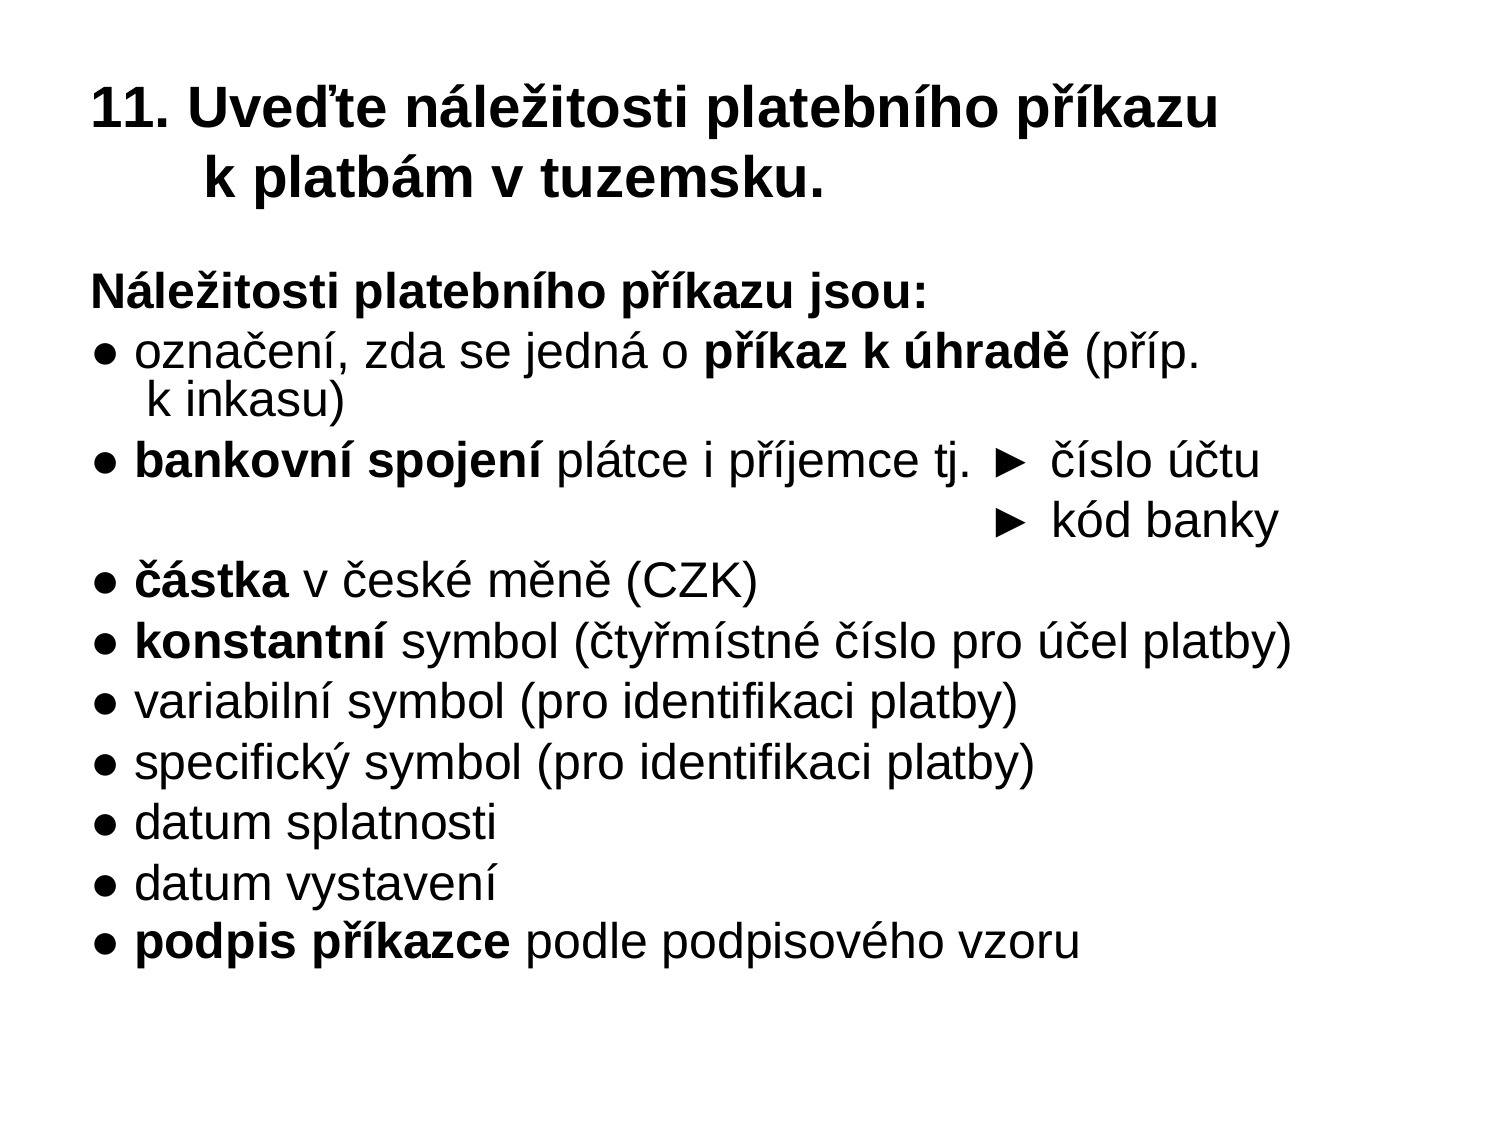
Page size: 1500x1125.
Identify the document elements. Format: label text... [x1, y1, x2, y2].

title 11. Uveďte náležitosti platebního příkazu k platbám v tuzemsku. [75, 45, 1426, 233]
list Náležitosti platebního příkazu jsou: ● označení, zda se jedná o příkaz k úhradě (příp. k inkasu) ● bankovní spojení plátce i příjemce tj. ► číslo účtu ► kód banky ● částka v české měně (CZK) ● konstantní symbol (čtyřmístné číslo pro účel platby) ● variabilní symbol (pro identifikaci platby) ● specifický symbol (pro identifikaci platby) ● datum splatnosti ● datum vystavení ● podpis příkazce podle podpisového vzoru [75, 262, 1426, 1016]
